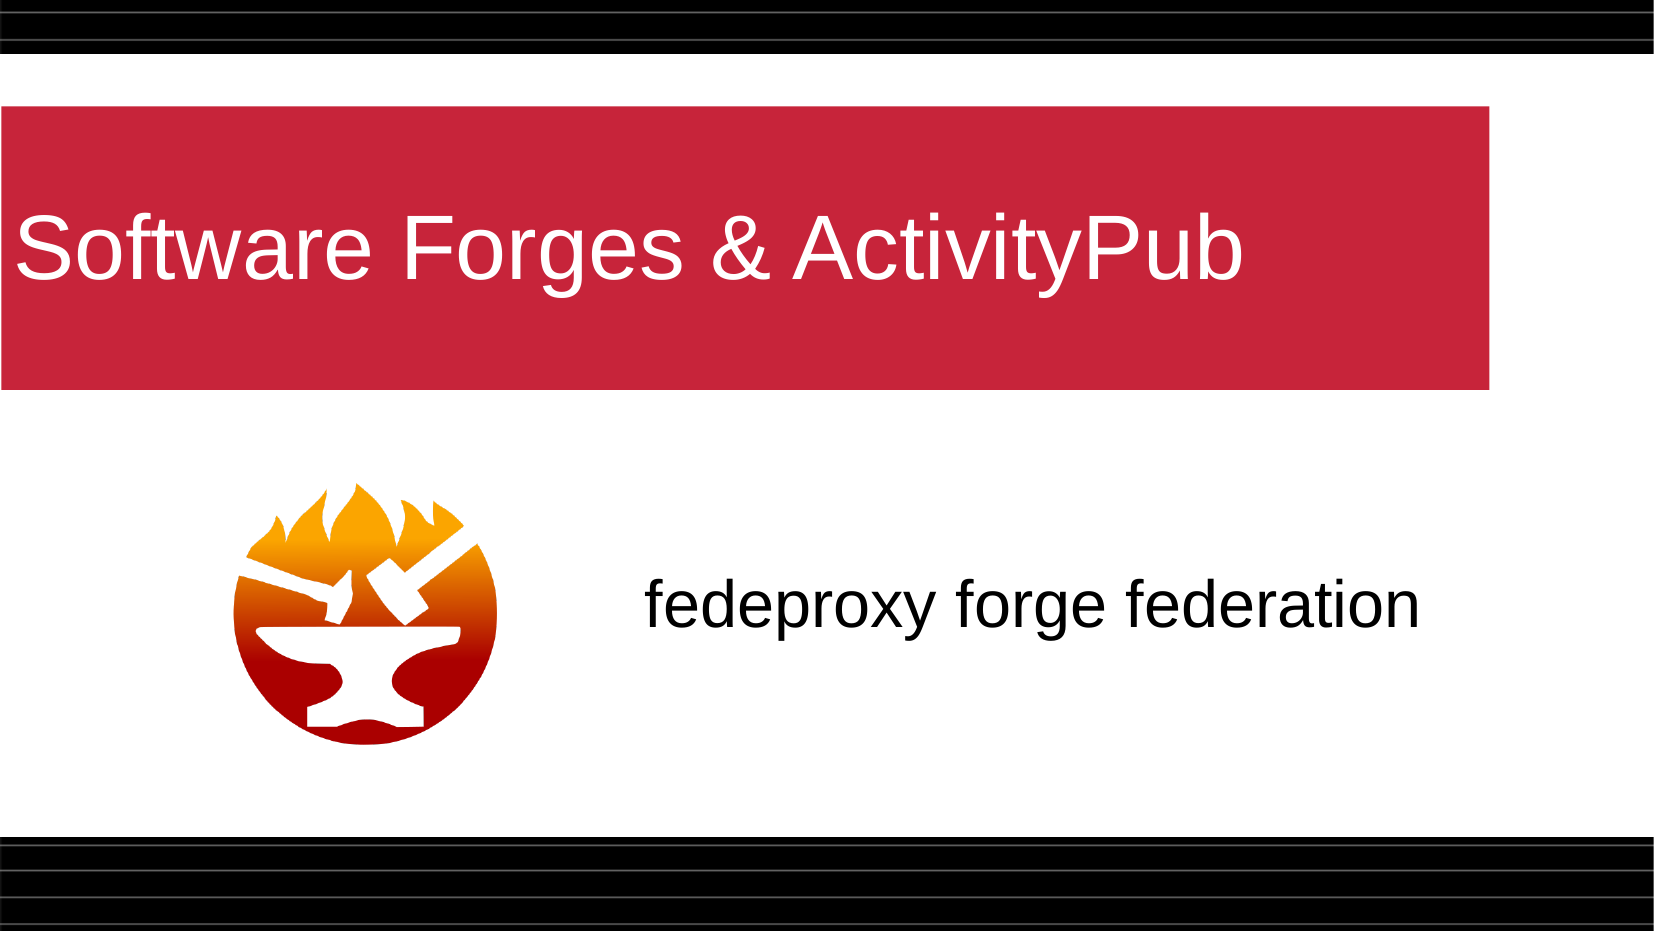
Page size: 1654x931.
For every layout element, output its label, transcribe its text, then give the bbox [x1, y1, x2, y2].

picture [0, 837, 1654, 931]
picture [233, 481, 497, 745]
title Software Forges & ActivityPub [1, 106, 1490, 390]
subtitle fedeproxy forge federation [602, 566, 1465, 780]
picture [0, 0, 1654, 54]
